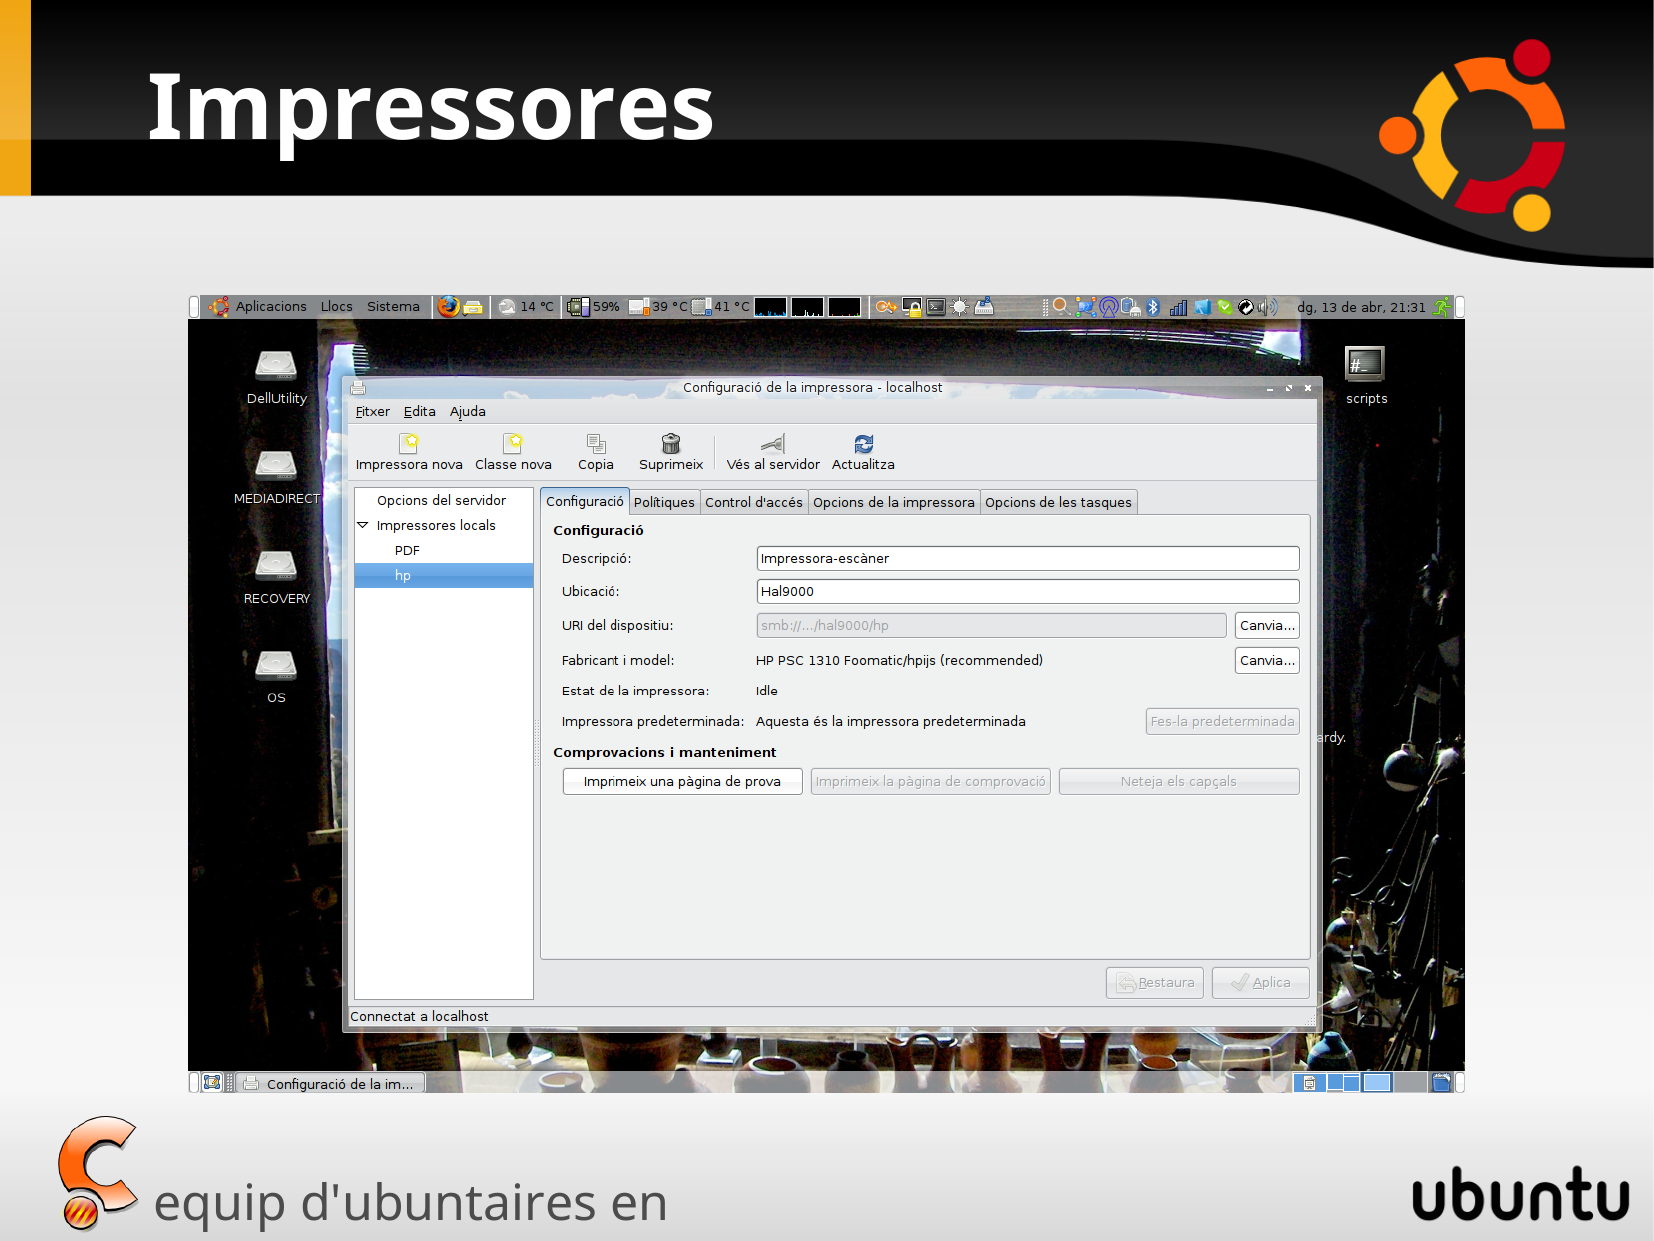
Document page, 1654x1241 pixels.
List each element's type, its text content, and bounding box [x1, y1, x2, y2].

title Impressores [0, 0, 1359, 208]
picture [0, 0, 1654, 1241]
